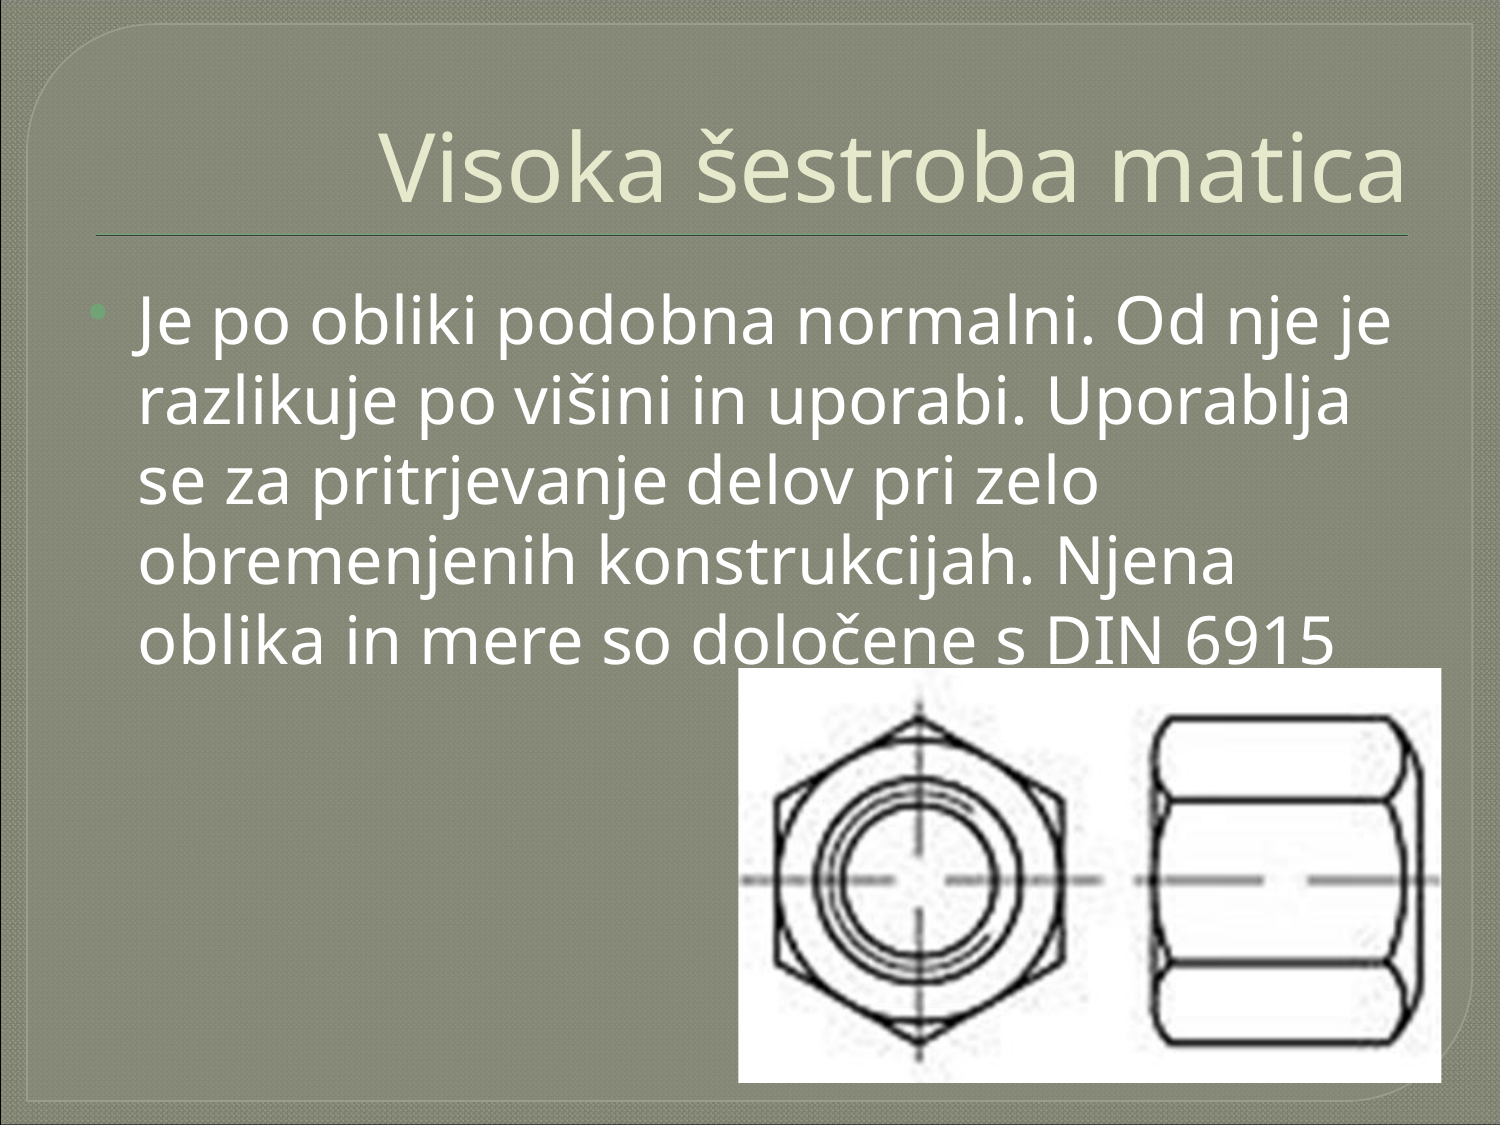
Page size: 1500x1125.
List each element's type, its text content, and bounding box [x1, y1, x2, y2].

list Je po obliki podobna normalni. Od nje je razlikuje po višini in uporabi. Uporablja se za pritrjevanje delov pri zelo obremenjenih konstrukcijah. Njena oblika in mere so določene s DIN 6915 [75, 270, 1425, 1013]
title Visoka šestroba matica [75, 41, 1425, 230]
picture [0, 0, 1500, 1125]
